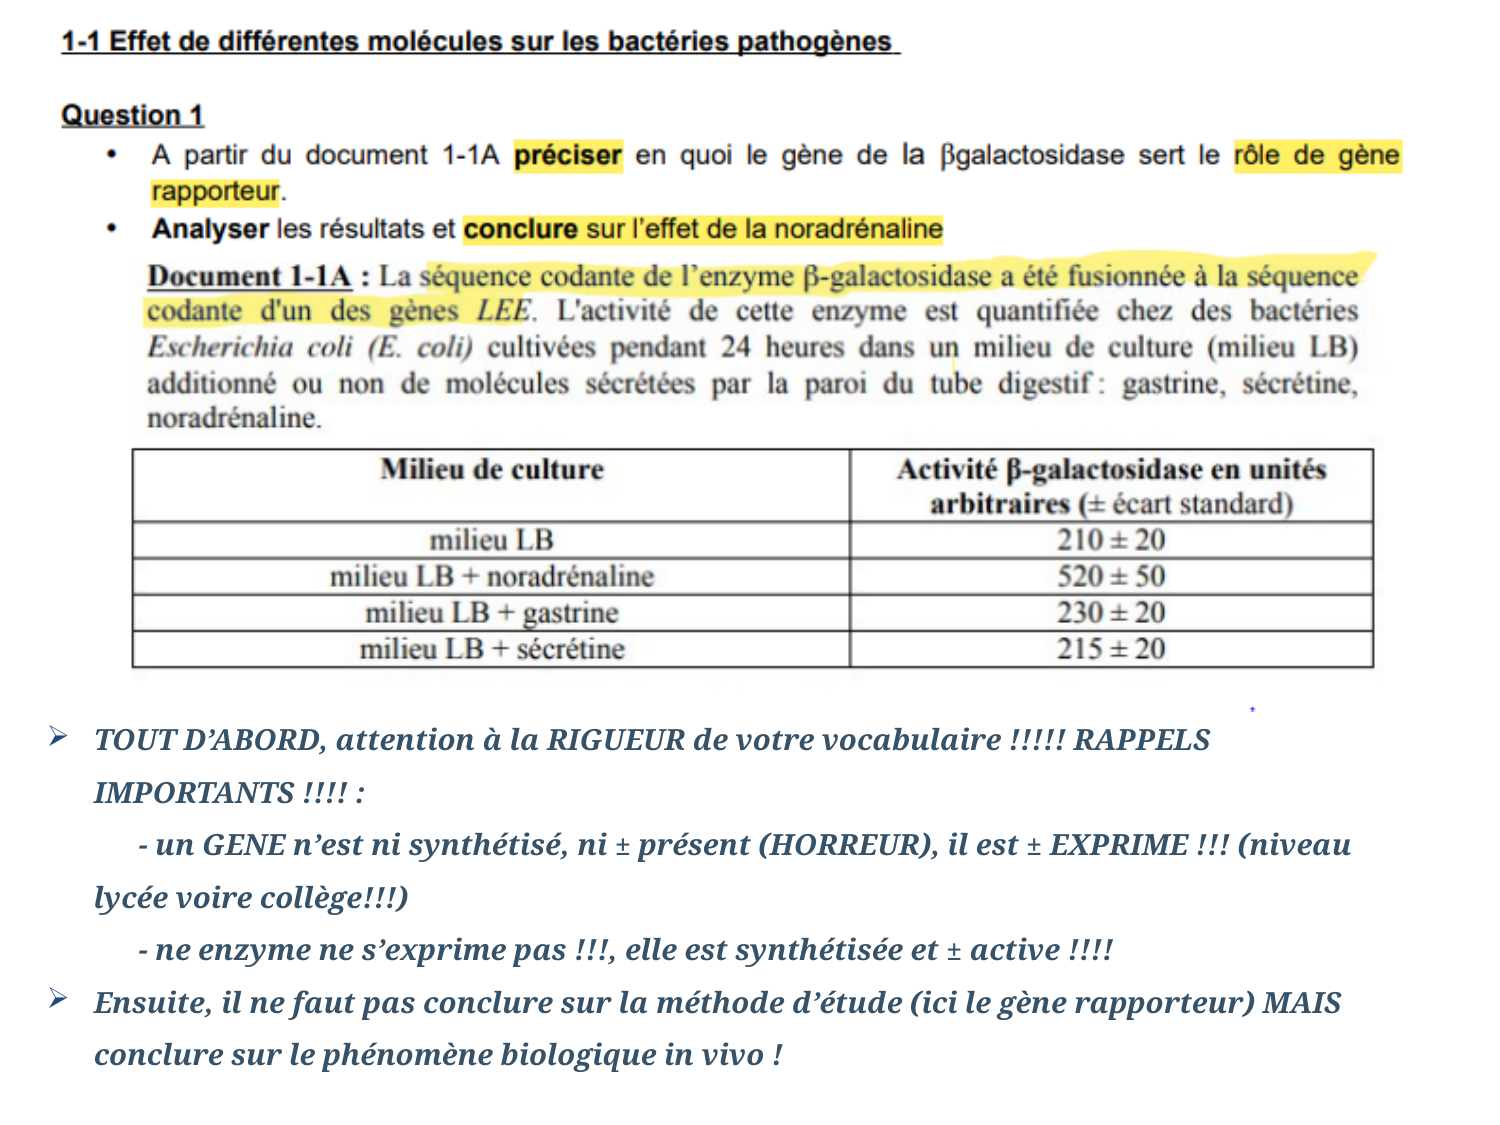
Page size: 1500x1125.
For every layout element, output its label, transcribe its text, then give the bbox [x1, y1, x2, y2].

picture [47, 15, 1441, 712]
text_box TOUT D’ABORD, attention à la RIGUEUR de votre vocabulaire !!!!! RAPPELS IMPORTANTS !!!! : - un GENE n’est ni synthétisé, ni ± présent (HORREUR), il est ± EXPRIME !!! (niveau lycée voire collège!!!) - ne enzyme ne s’exprime pas !!!, elle est synthétisée et ± active !!!! Ensuite, il ne faut pas conclure sur la méthode d’étude (ici le gène rapporteur) MAIS conclure sur le phénomène biologique in vivo ! [32, 696, 1475, 1125]
